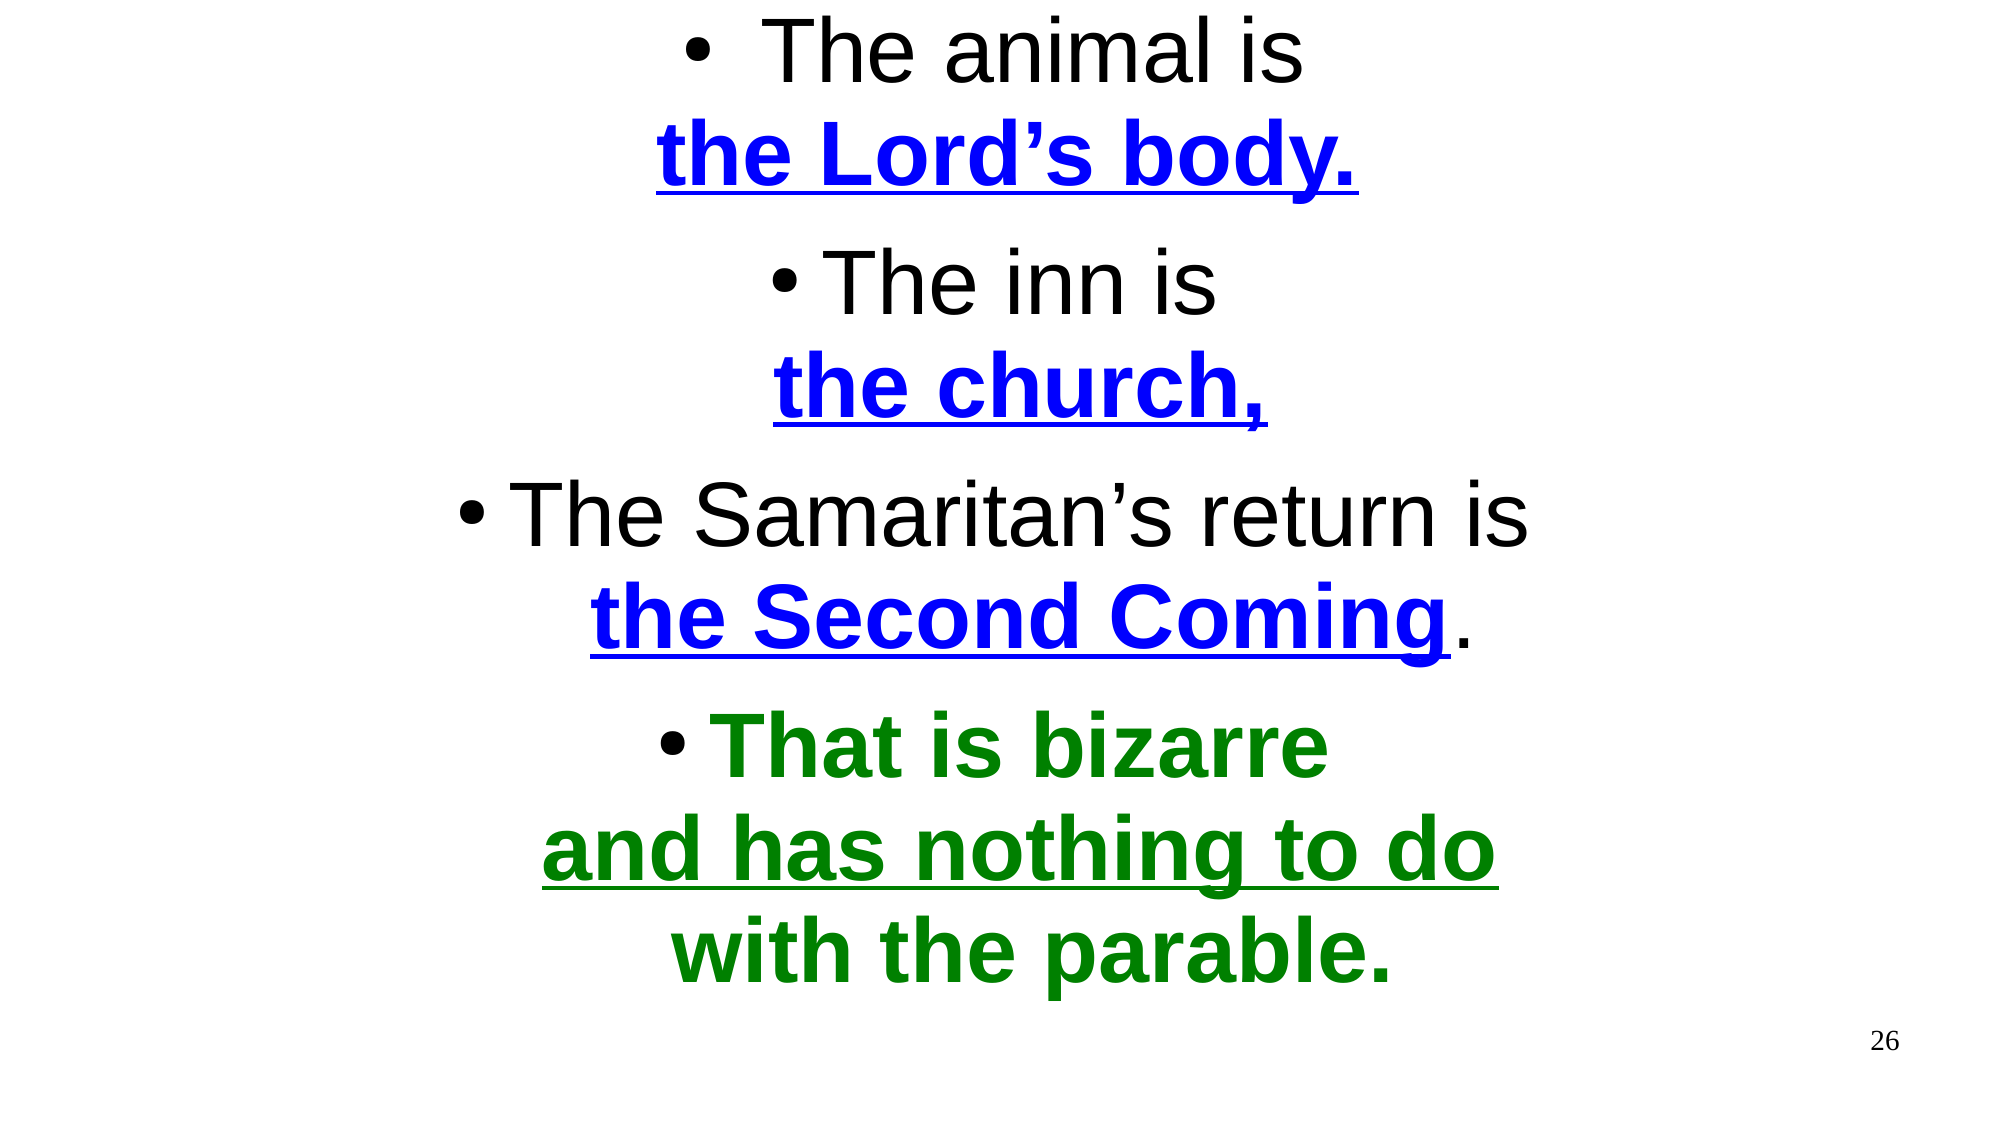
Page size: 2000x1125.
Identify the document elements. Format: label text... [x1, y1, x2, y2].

list The animal is the Lord’s body. The inn is the church, The Samaritan’s return is the Second Coming. That is bizarre and has nothing to do with the parable. [0, 0, 1996, 1123]
